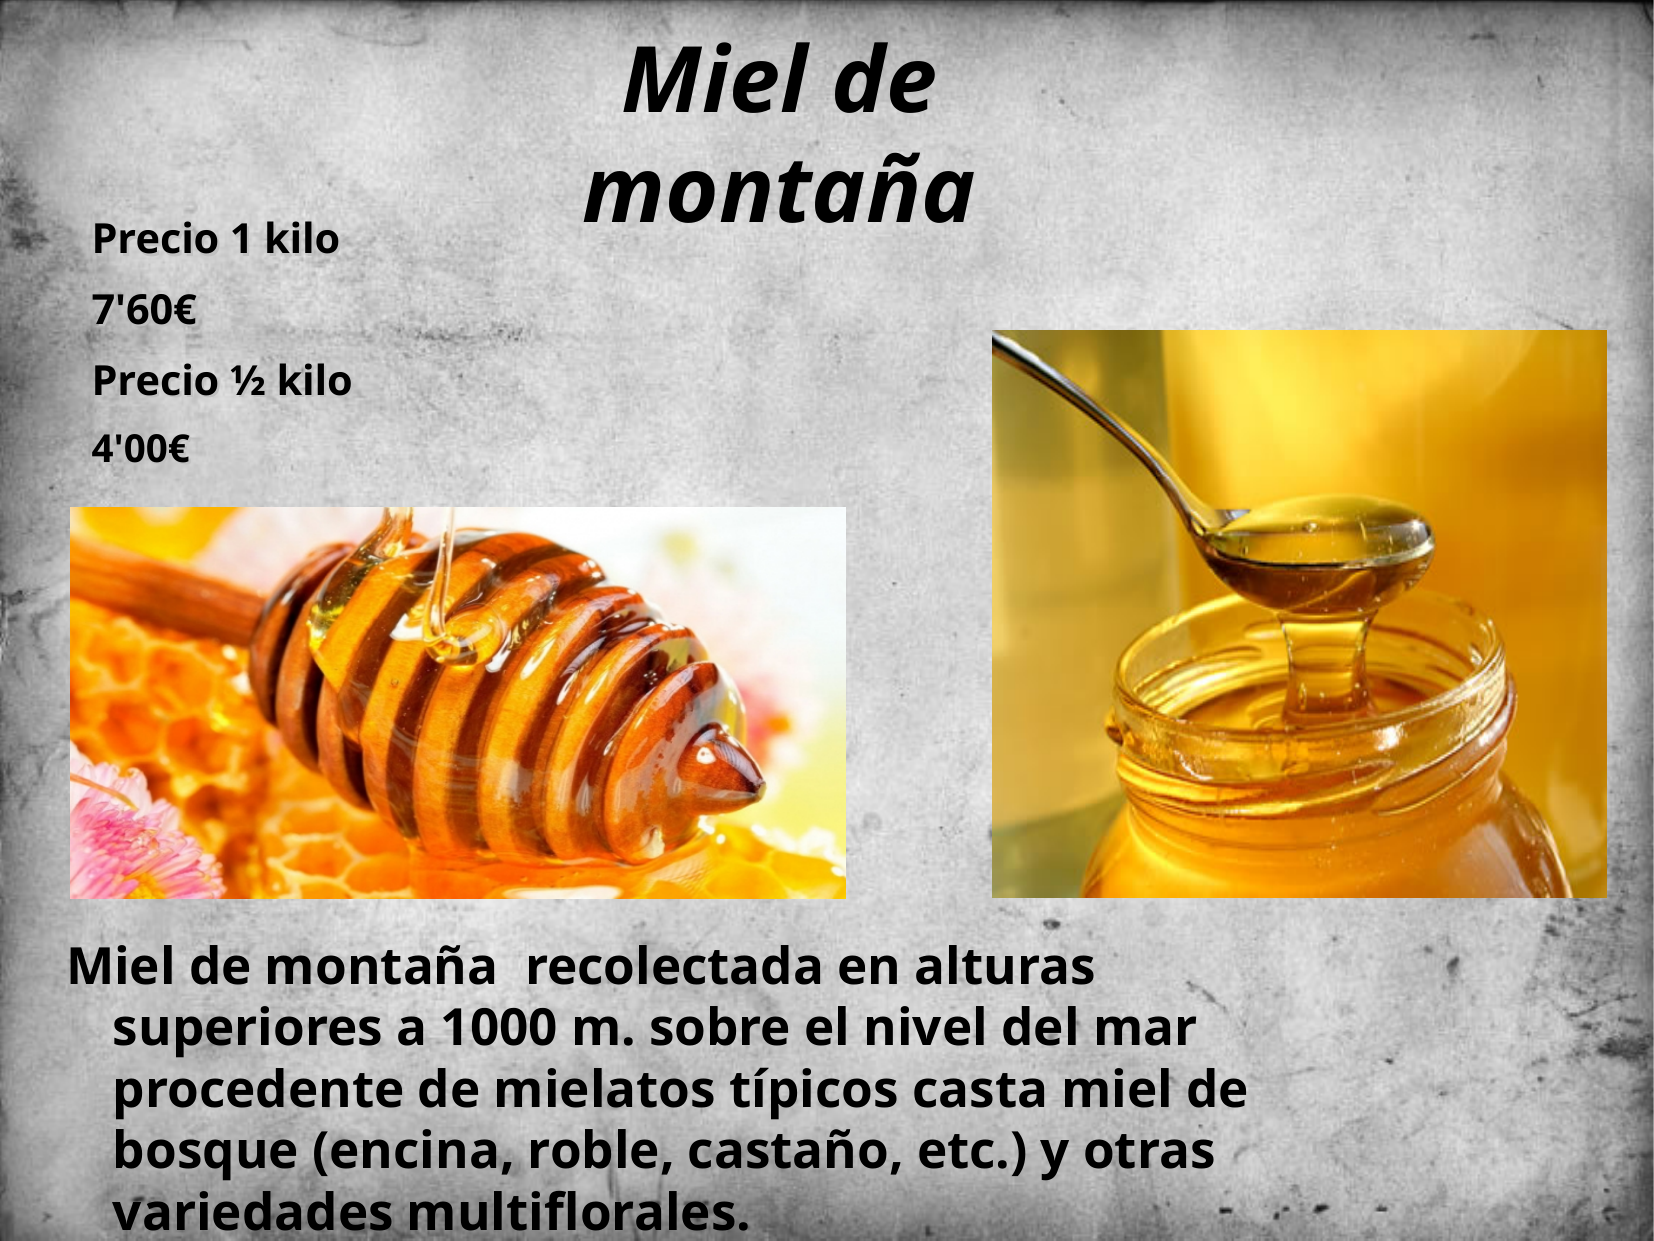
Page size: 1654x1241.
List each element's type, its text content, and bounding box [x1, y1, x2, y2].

list Miel de montaña recolectada en alturas superiores a 1000 m. sobre el nivel del mar procedente de mielatos típicos casta miel de bosque (encina, roble, castaño, etc.) y otras variedades multiflorales. [0, 933, 1335, 1241]
list [585, 290, 1065, 634]
list Precio 1 kilo 7'60€ Precio ½ kilo 4'00€ [28, 212, 520, 473]
title Miel de montaña [425, 20, 1134, 241]
picture [0, 0, 1654, 1241]
